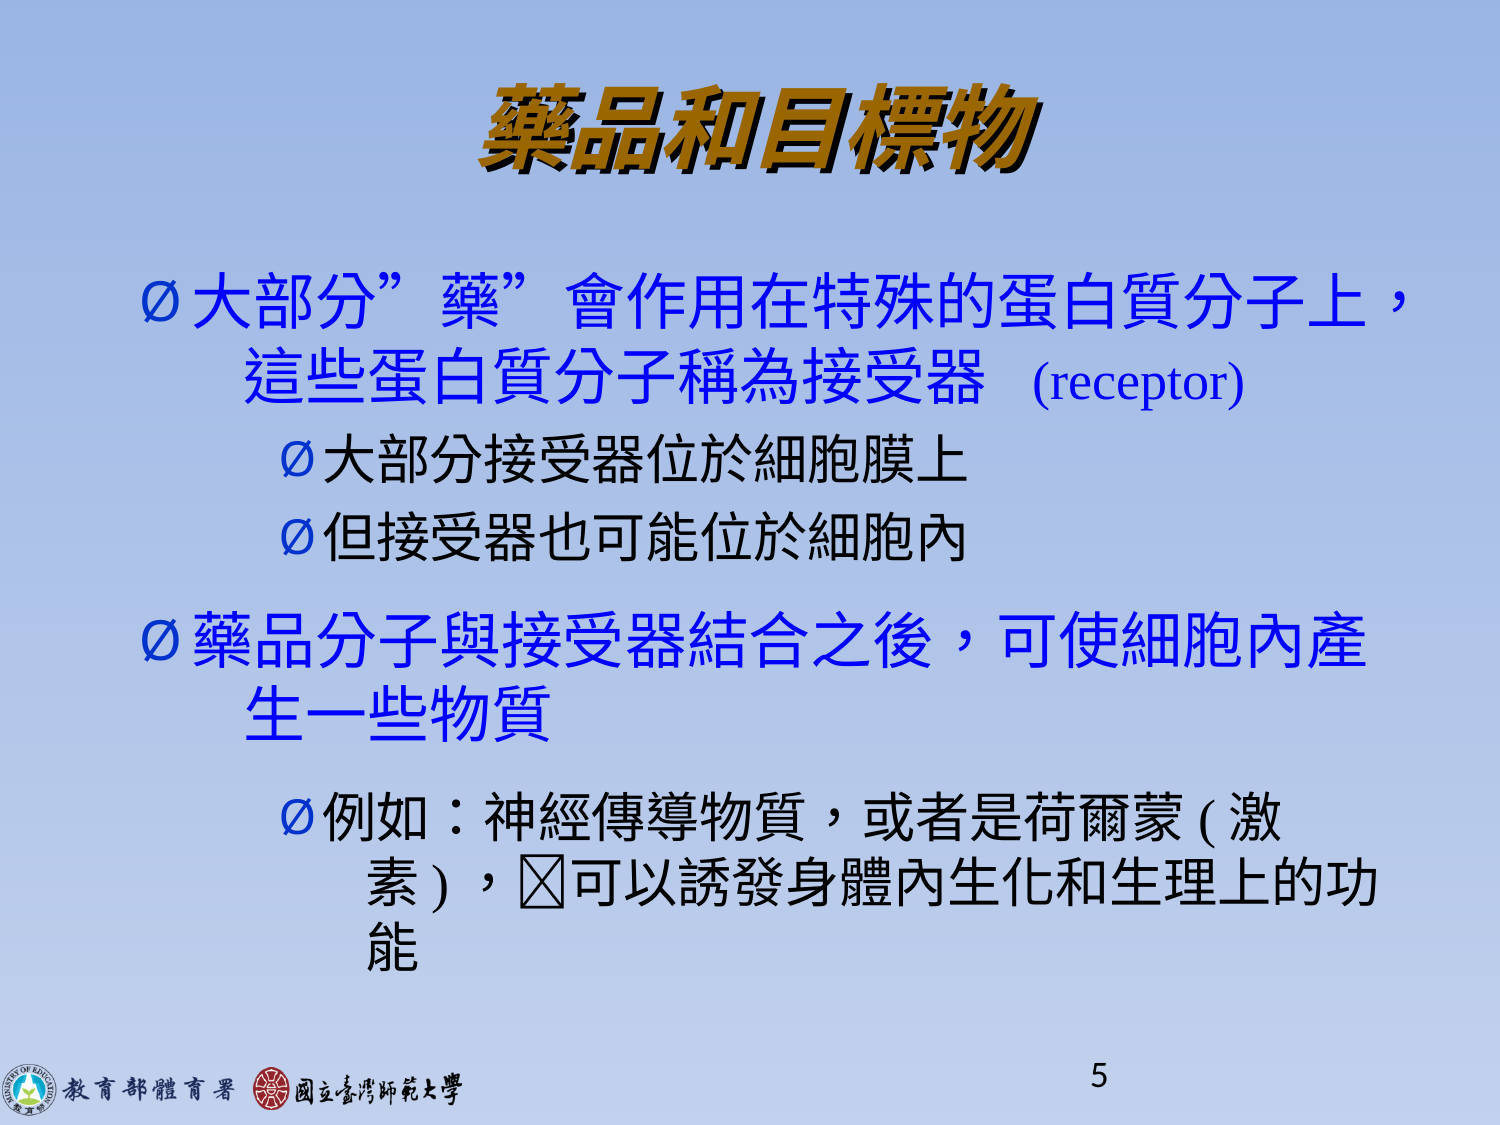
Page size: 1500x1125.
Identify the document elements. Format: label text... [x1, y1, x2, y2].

title 藥品和目標物 [0, 34, 1500, 215]
text_box [1074, 1042, 1426, 1103]
list 大部分”藥”會作用在特殊的蛋白質分子上，這些蛋白質分子稱為接受器 (receptor) 大部分接受器位於細胞膜上 但接受器也可能位於細胞內 藥品分子與接受器結合之後，可使細胞內產生一些物質 例如：神經傳導物質，或者是荷爾蒙(激素)，可以誘發身體內生化和生理上的功能 [123, 255, 1424, 1000]
